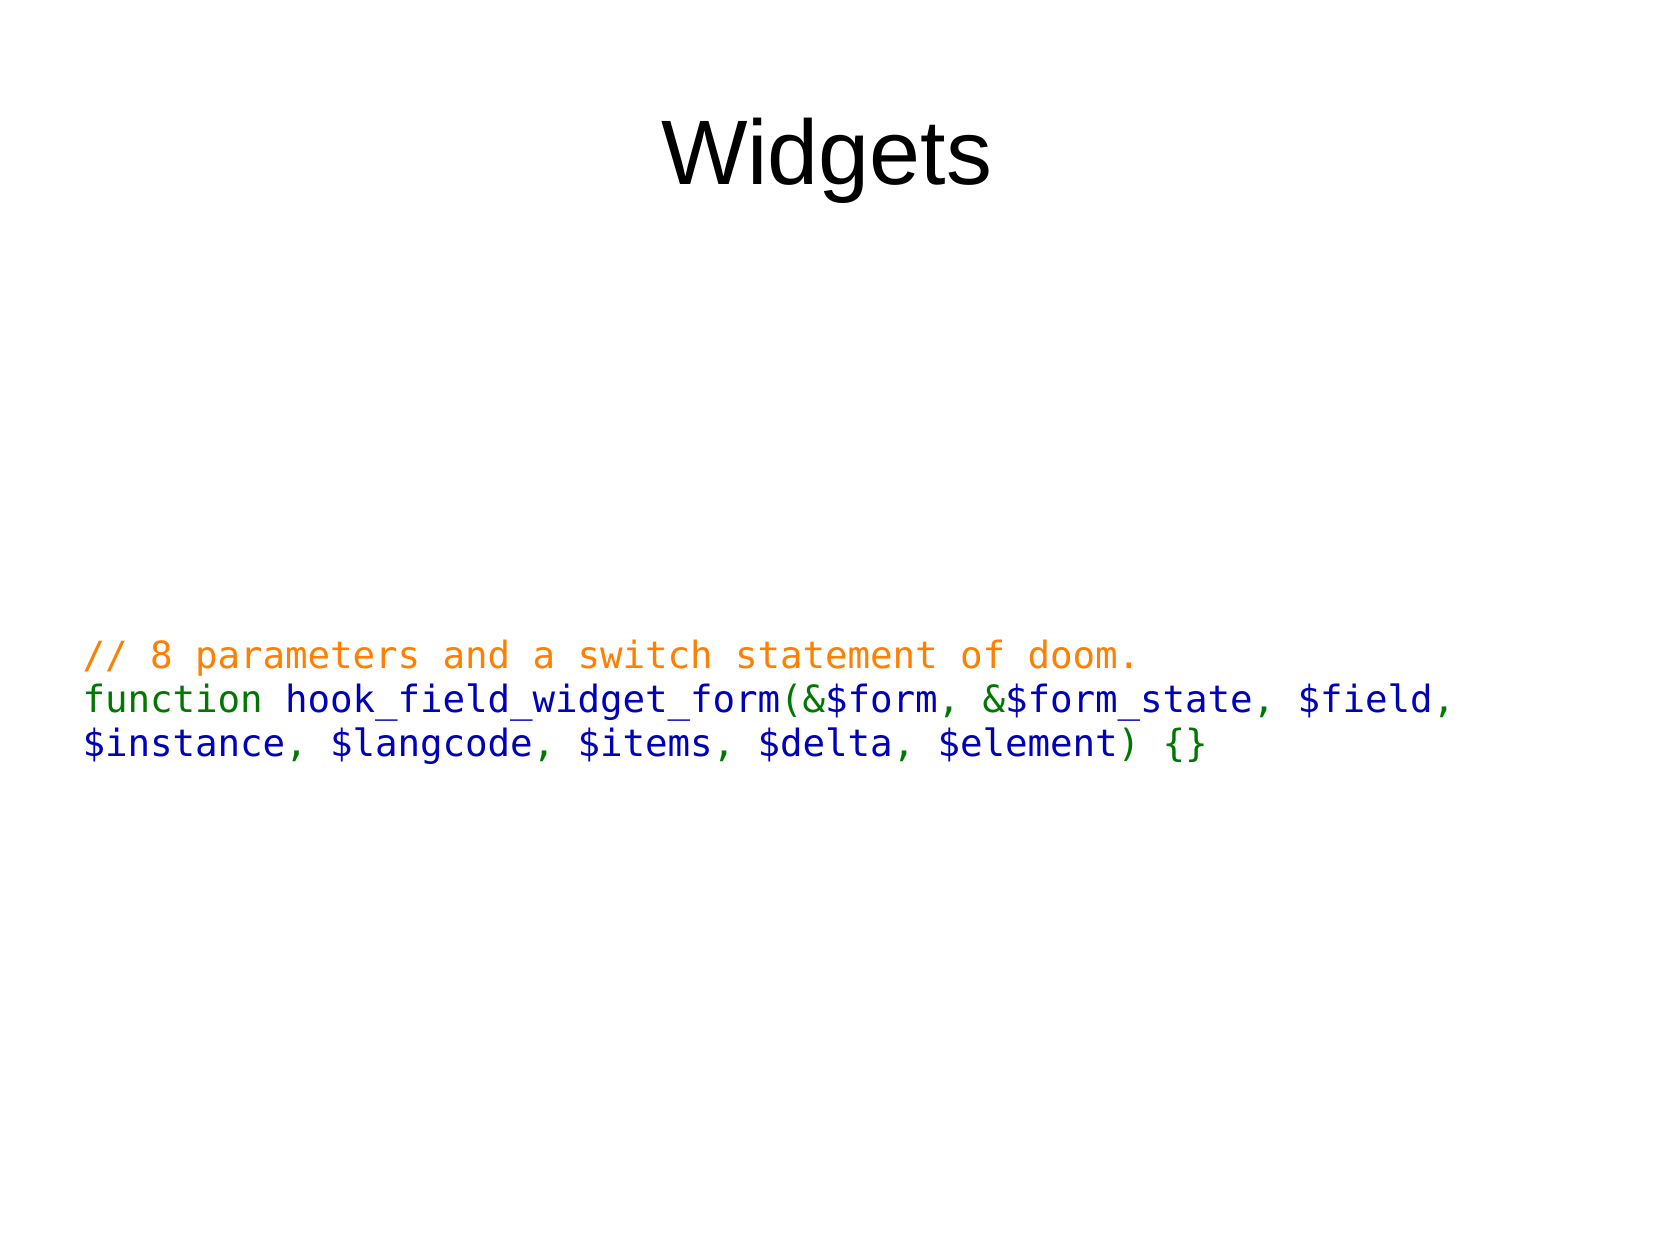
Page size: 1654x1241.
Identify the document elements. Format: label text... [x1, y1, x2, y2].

subtitle // 8 parameters and a switch statement of doom. function hook_field_widget_form(&$form, &$form_state, $field, $instance, $langcode, $items, $delta, $element) {} [82, 297, 1571, 1102]
title Widgets [82, 56, 1571, 250]
